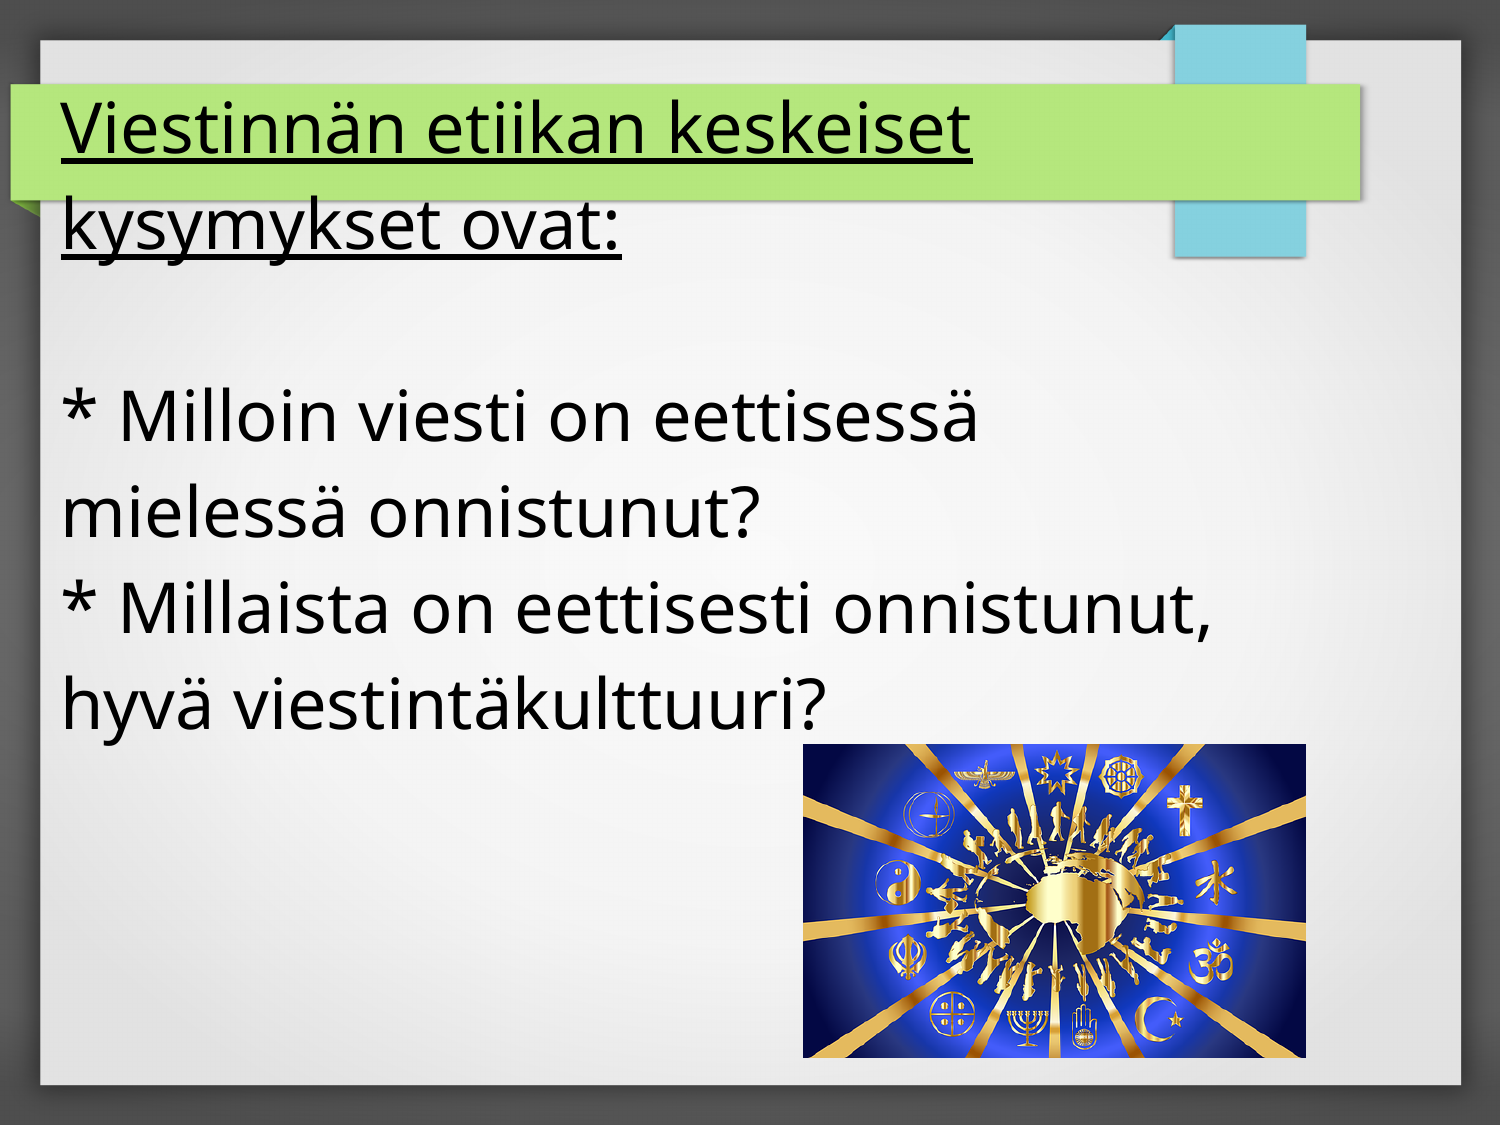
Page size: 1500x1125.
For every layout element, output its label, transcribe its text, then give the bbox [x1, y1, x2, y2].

picture [0, 0, 1500, 1125]
title Viestinnän etiikan keskeiset kysymykset ovat: * Milloin viesti on eettisessä mielessä onnistunut? * Millaista on eettisesti onnistunut, hyvä viestintäkulttuuri? [53, 66, 1242, 1071]
